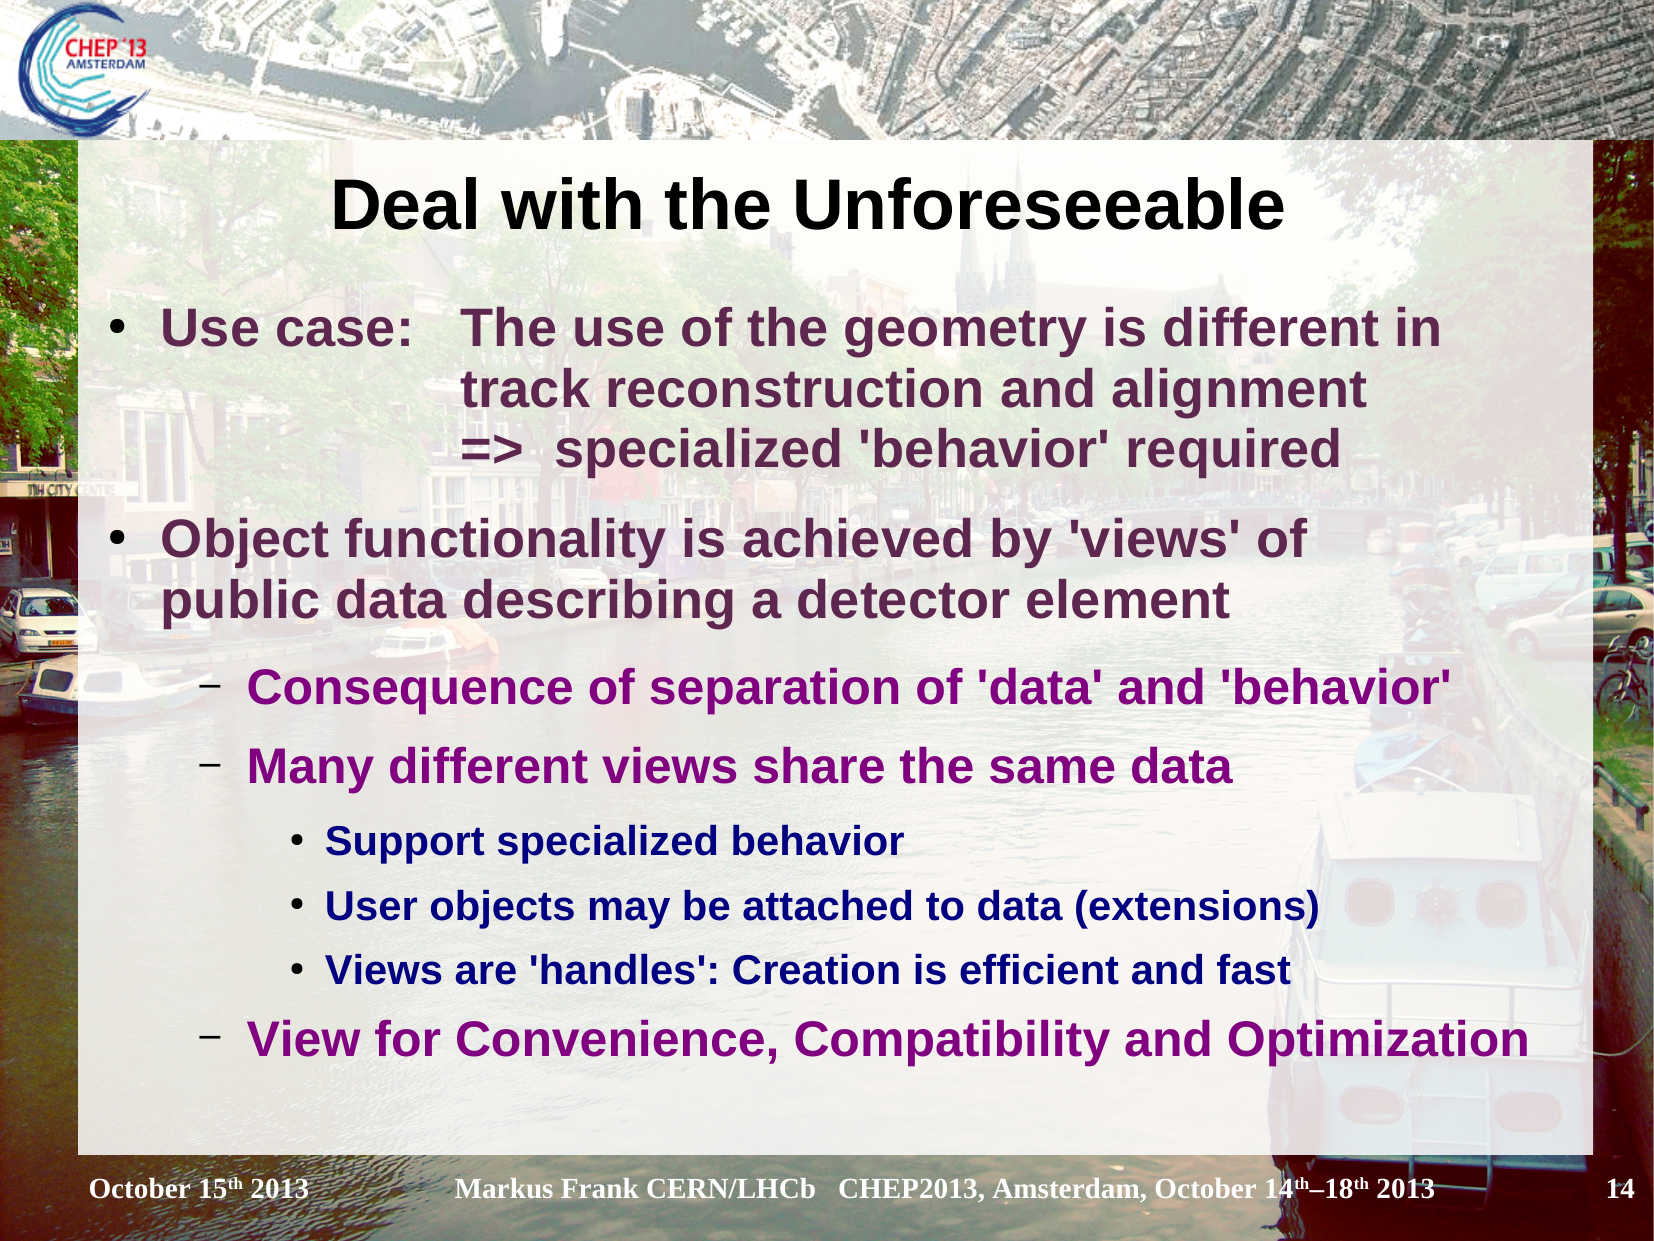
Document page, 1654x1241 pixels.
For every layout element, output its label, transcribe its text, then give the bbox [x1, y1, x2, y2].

list Use case: The use of the geometry is different in track reconstruction and alignment => specialized 'behavior' required Object functionality is achieved by 'views' of public data describing a detector element Consequence of separation of 'data' and 'behavior' Many different views share the same data Support specialized behavior User objects may be attached to data (extensions) Views are 'handles': Creation is efficient and fast View for Convenience, Compatibility and Optimization [90, 297, 1546, 1156]
picture [0, 0, 1654, 1241]
title Deal with the Unforeseeable [82, 139, 1536, 271]
